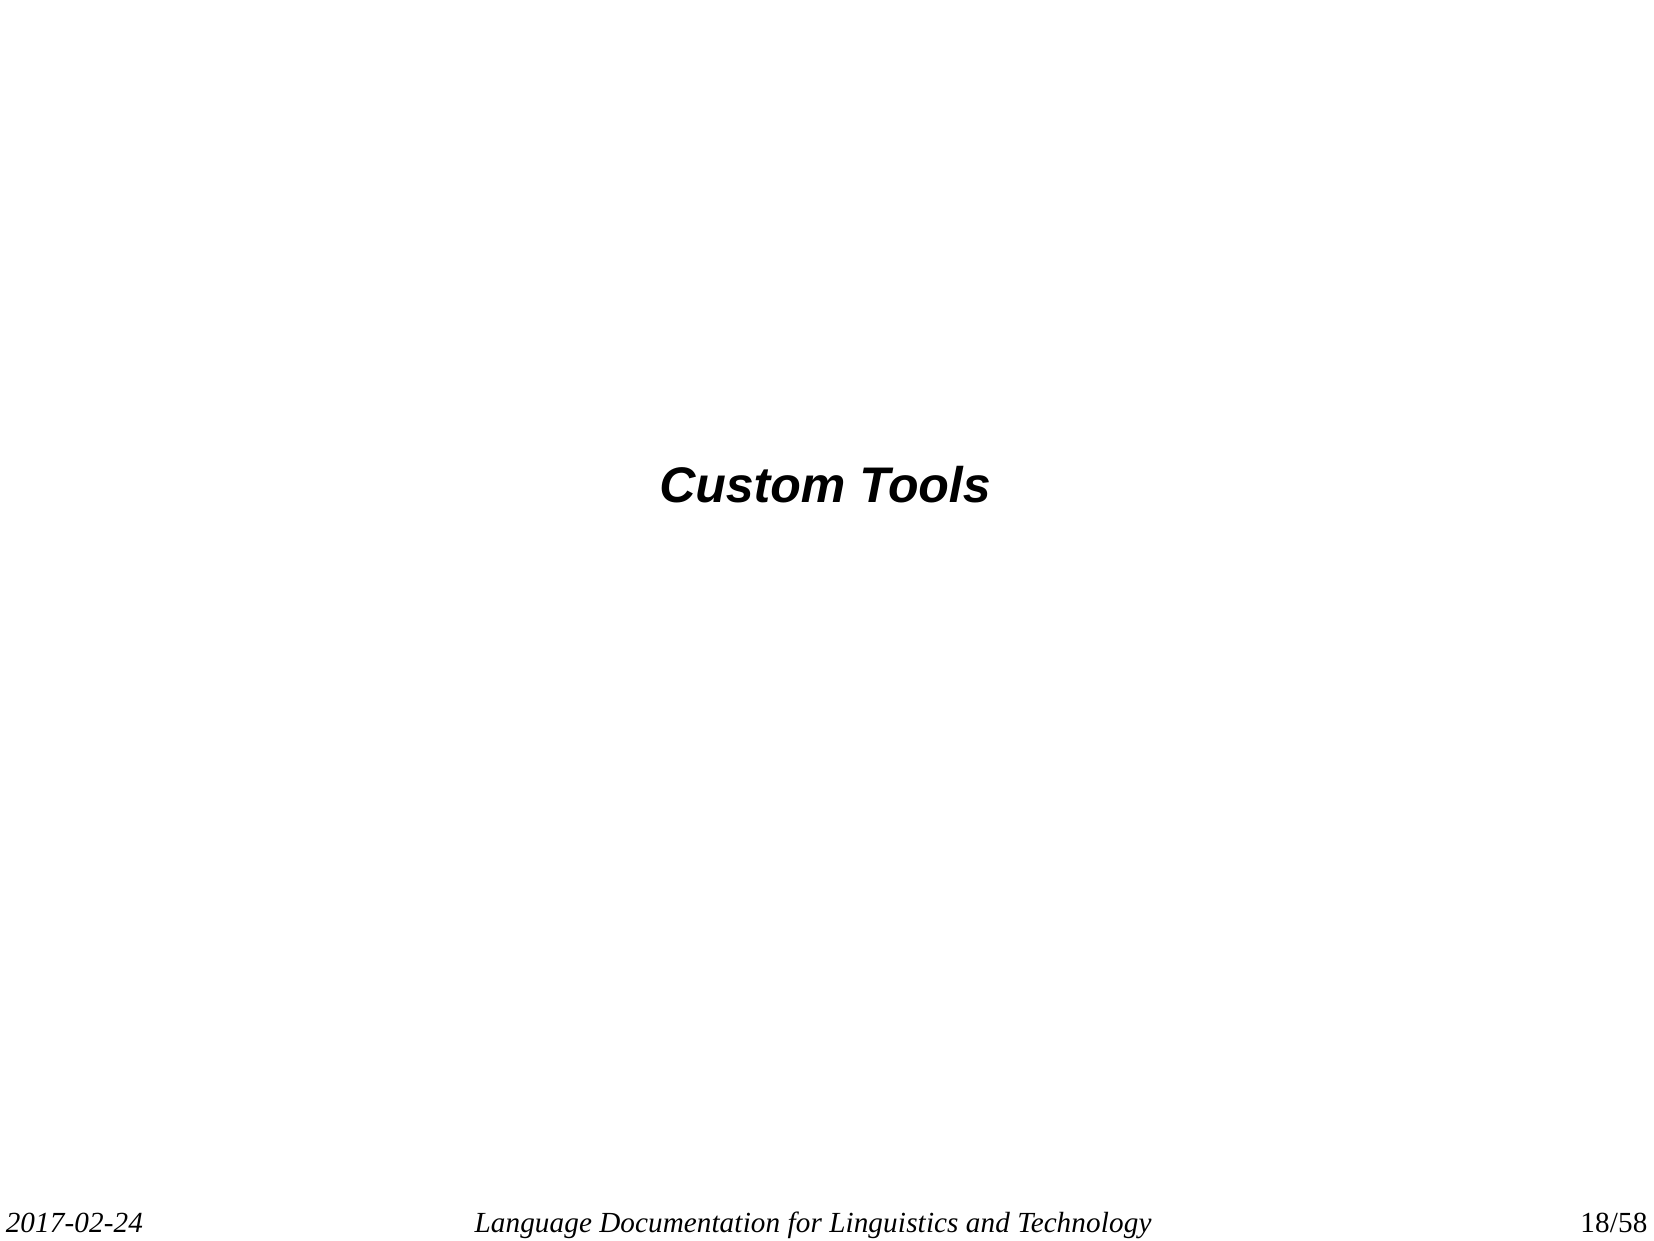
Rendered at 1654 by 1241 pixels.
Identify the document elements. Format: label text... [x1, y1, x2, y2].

title Custom Tools [0, 433, 1654, 537]
